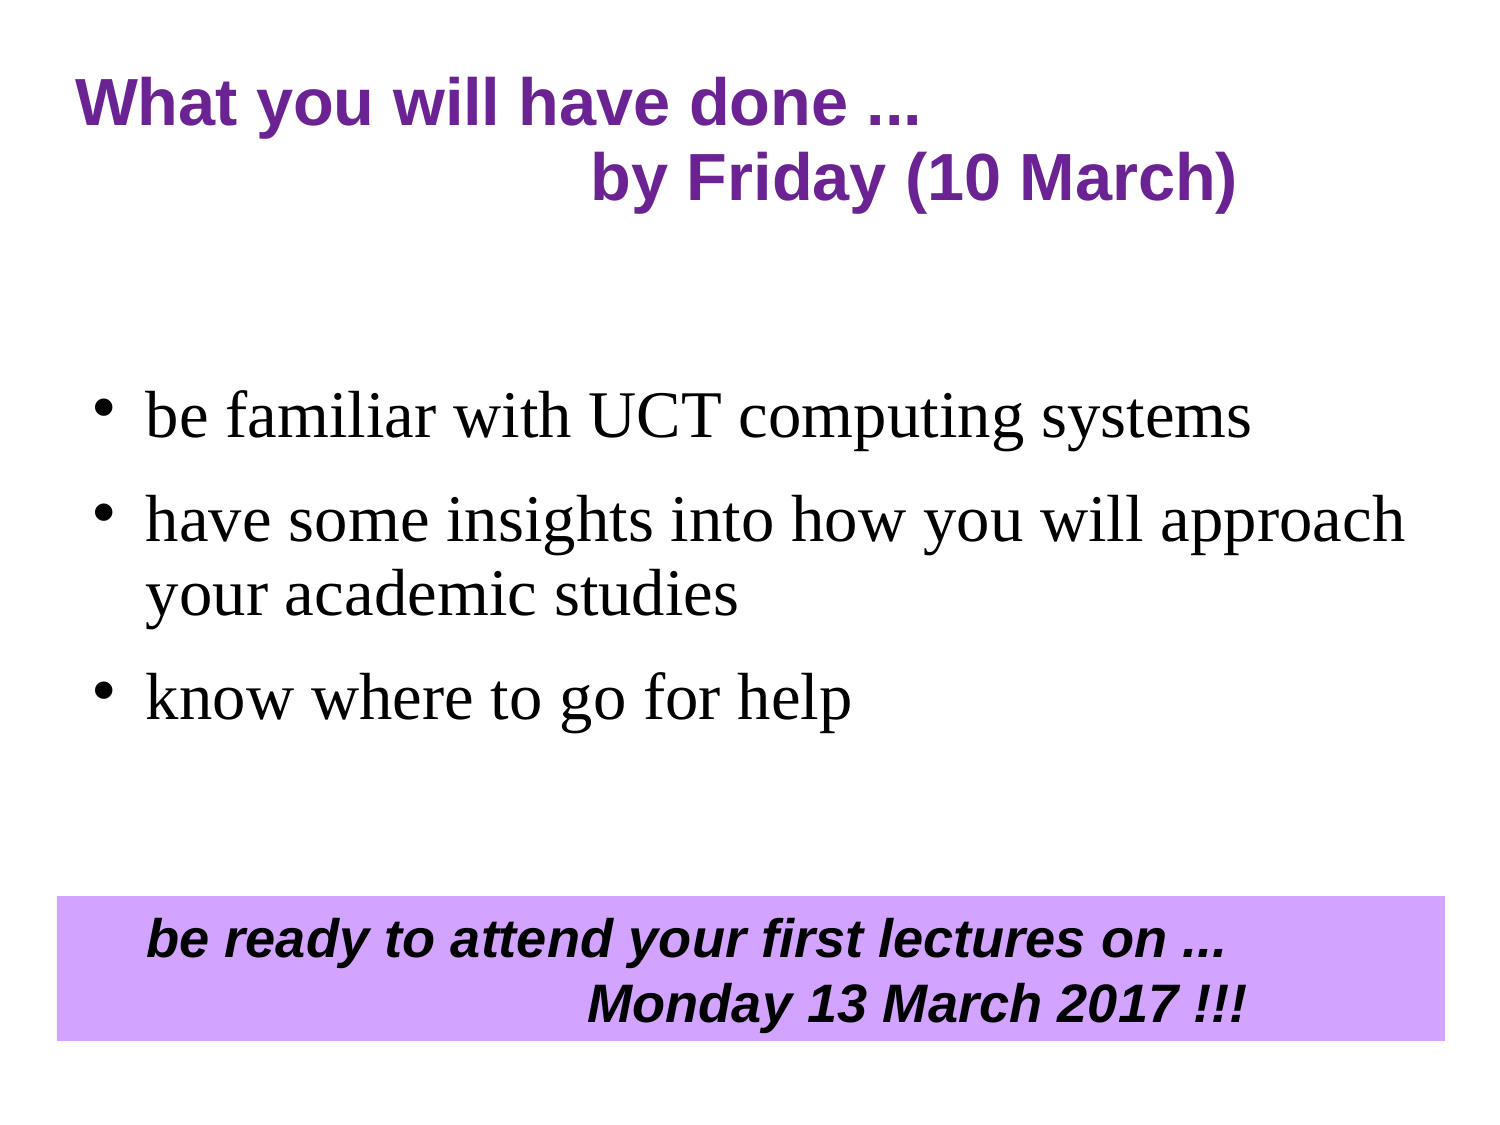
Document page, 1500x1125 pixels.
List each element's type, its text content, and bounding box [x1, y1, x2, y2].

title What you will have done ... by Friday (10 March) [75, 44, 1426, 233]
text_box be ready to attend your first lectures on ... Monday 13 March 2017 !!! [56, 896, 1445, 1041]
list be familiar with UCT computing systems have some insights into how you will approach your academic studies know where to go for help [75, 263, 1426, 916]
